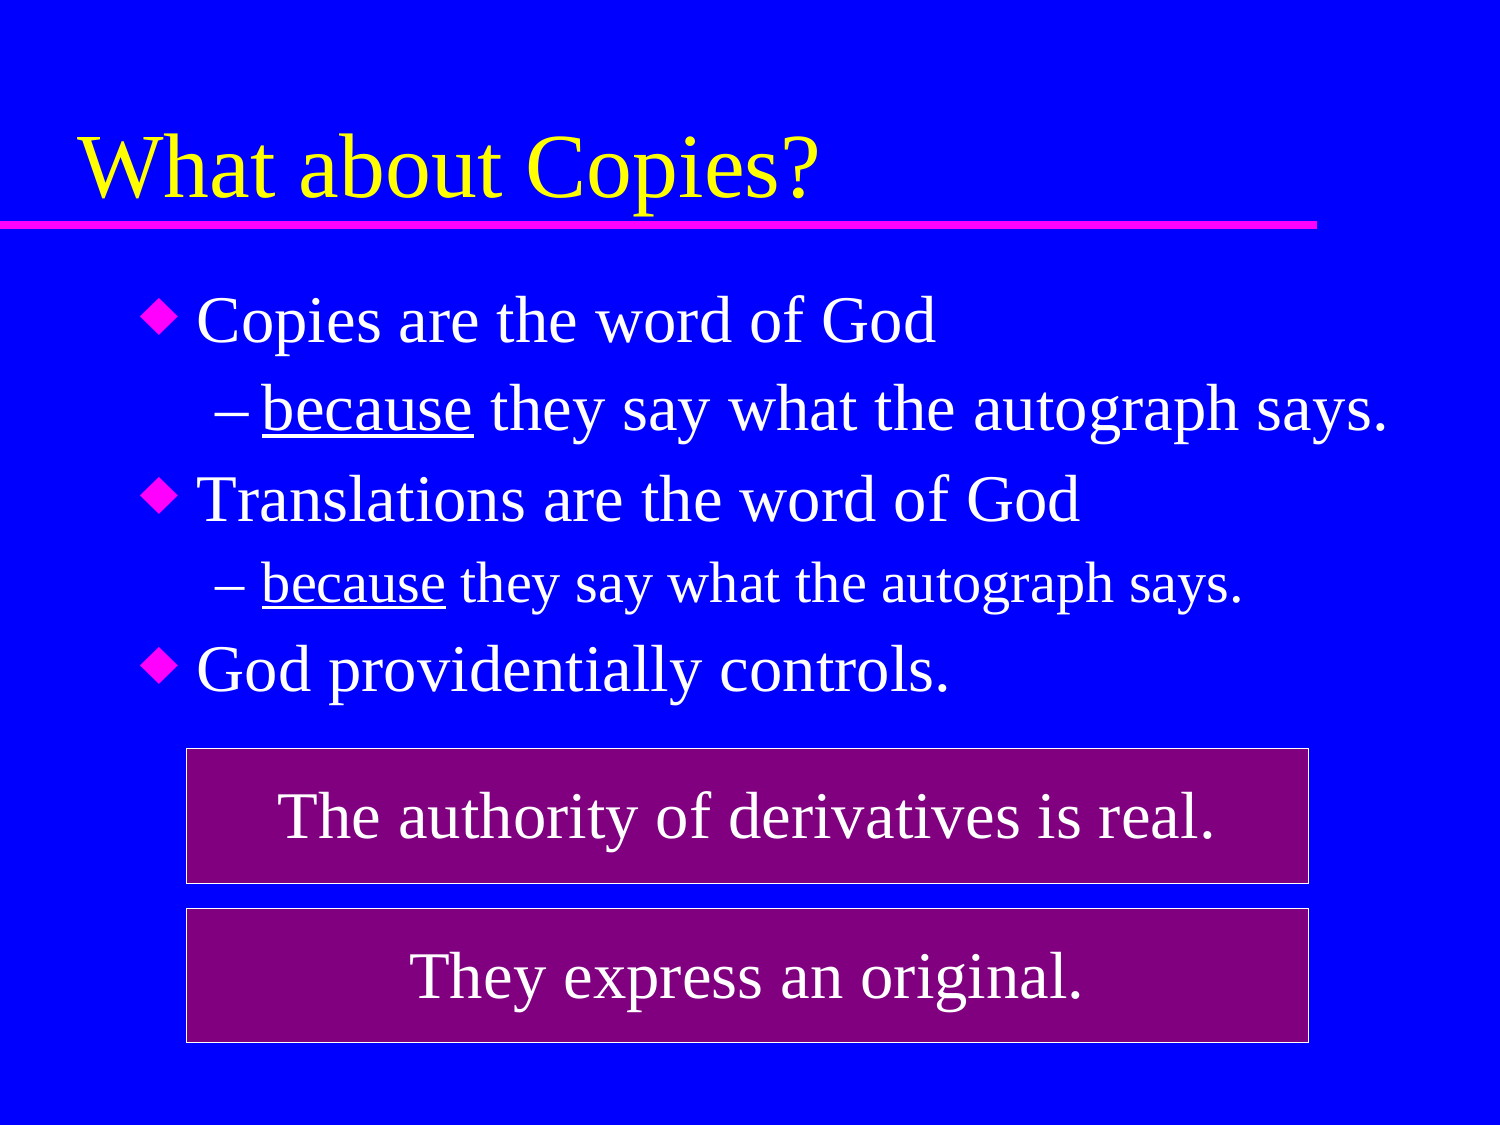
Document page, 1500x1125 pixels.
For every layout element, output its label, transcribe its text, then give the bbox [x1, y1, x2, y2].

list Copies are the word of God because they say what the autograph says. Translations are the word of God because they say what the autograph says. God providentially controls. [125, 275, 1476, 951]
text_box They express an original. [186, 908, 1309, 1043]
title What about Copies? [62, 43, 1338, 225]
text_box The authority of derivatives is real. [186, 748, 1309, 884]
